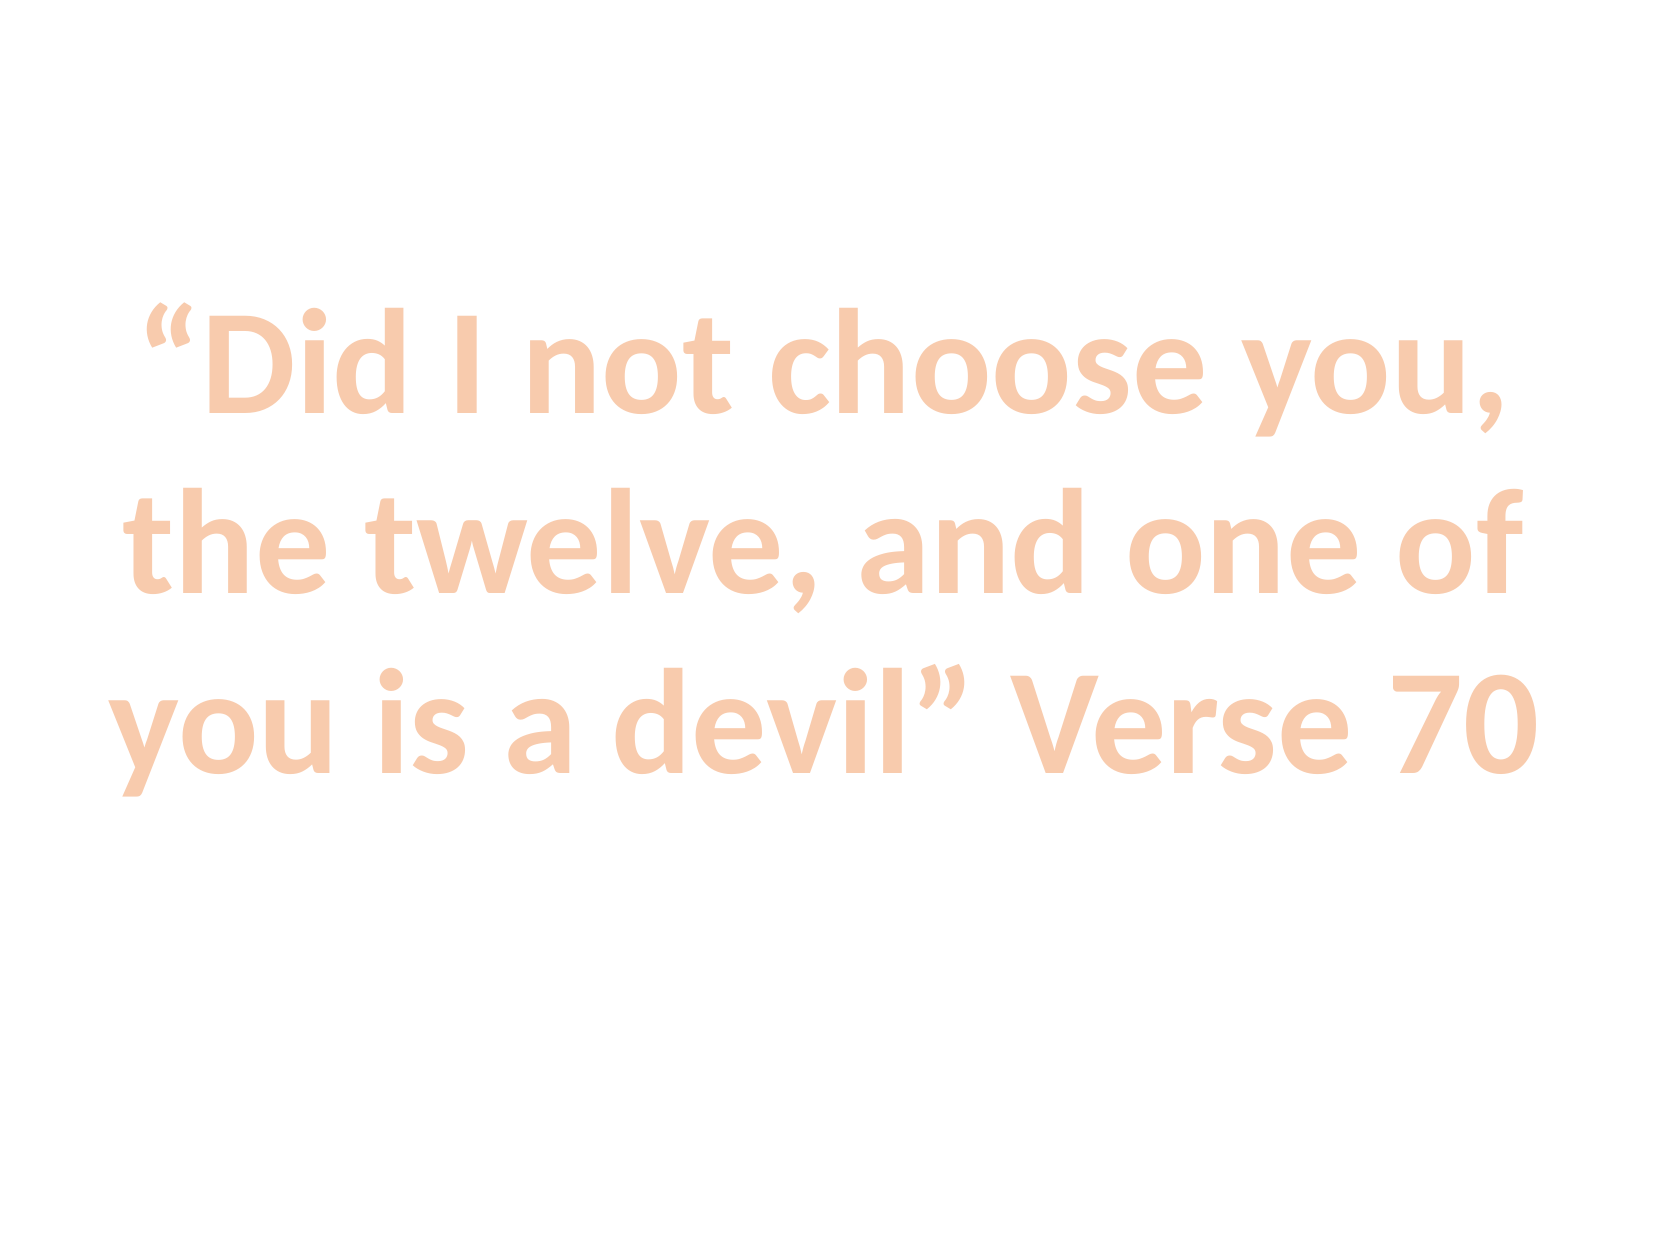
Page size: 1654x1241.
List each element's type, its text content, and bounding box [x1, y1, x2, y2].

text_box “Did I not choose you, the twelve, and one of you is a devil” Verse 70 [46, 256, 1602, 811]
